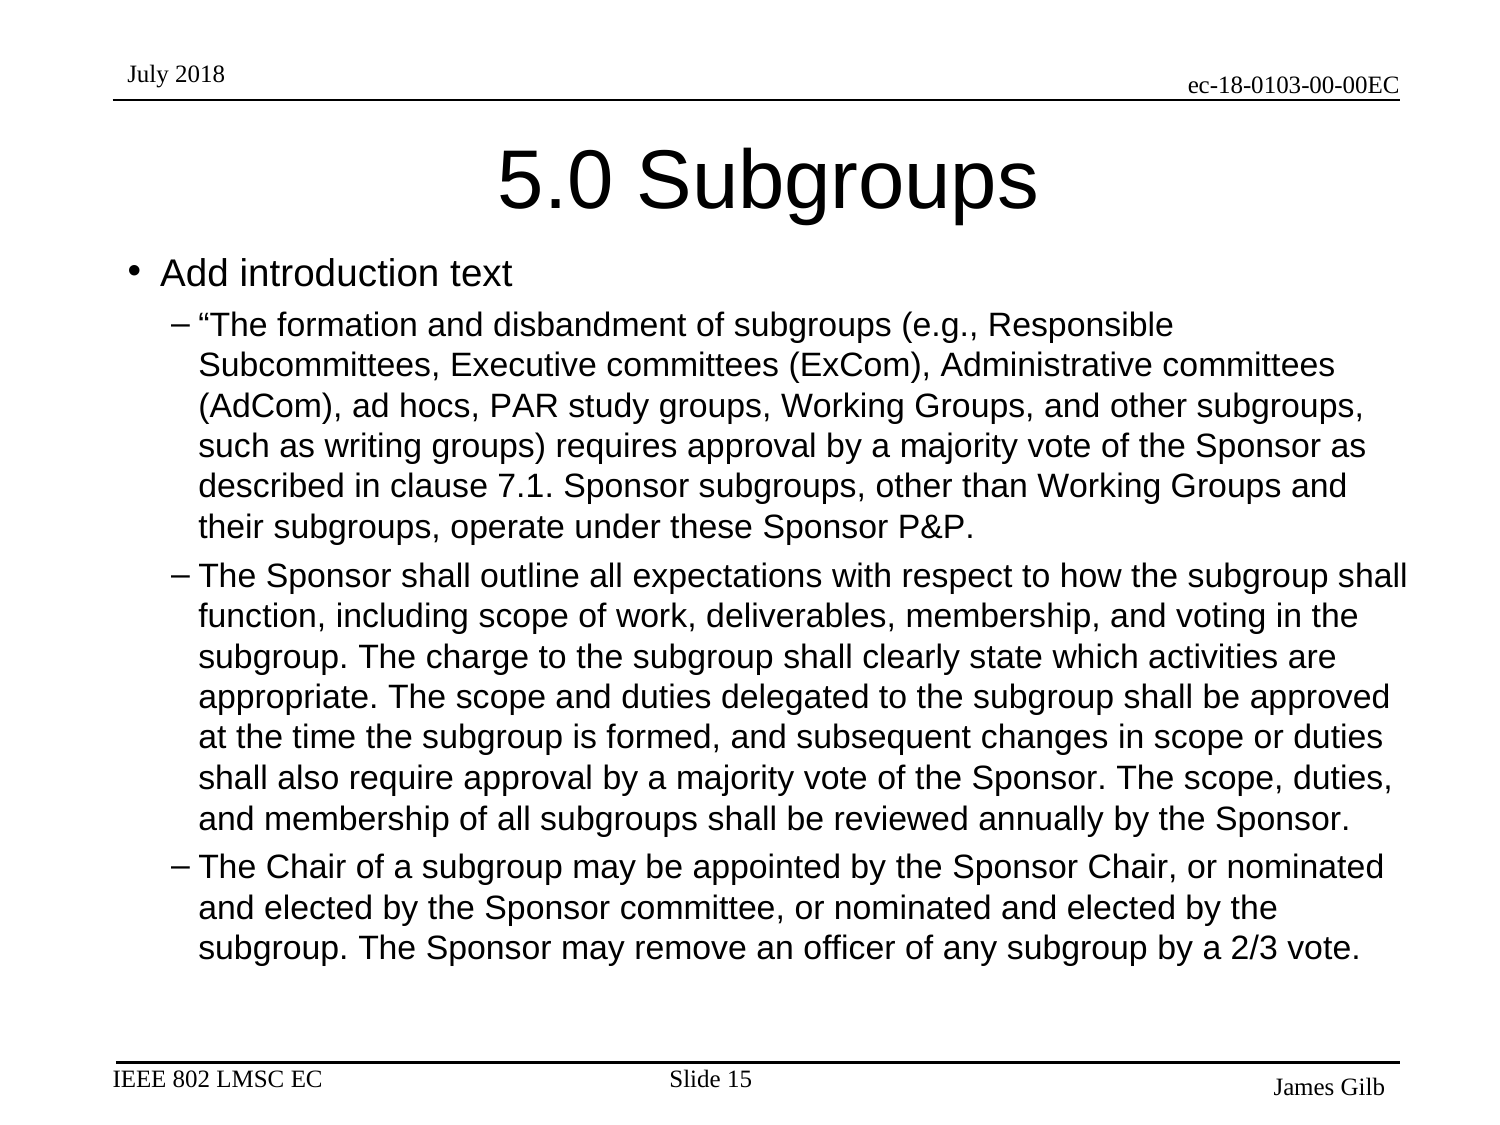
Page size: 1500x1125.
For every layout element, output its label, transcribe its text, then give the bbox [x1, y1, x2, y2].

title 5.0 Subgroups [112, 112, 1426, 238]
list Add introduction text “The formation and disbandment of subgroups (e.g., Responsible Subcommittees, Executive committees (ExCom), Administrative committees (AdCom), ad hocs, PAR study groups, Working Groups, and other subgroups, such as writing groups) requires approval by a majority vote of the Sponsor as described in clause 7.1. Sponsor subgroups, other than Working Groups and their subgroups, operate under these Sponsor P&P. The Sponsor shall outline all expectations with respect to how the subgroup shall function, including scope of work, deliverables, membership, and voting in the subgroup. The charge to the subgroup shall clearly state which activities are appropriate. The scope and duties delegated to the subgroup shall be approved at the time the subgroup is formed, and subsequent changes in scope or duties shall also require approval by a majority vote of the Sponsor. The scope, duties, and membership of all subgroups shall be reviewed annually by the Sponsor. The Chair of a subgroup may be appointed by the Sponsor Chair, or nominated and elected by the Sponsor committee, or nominated and elected by the subgroup. The Sponsor may remove an officer of any subgroup by a 2/3 vote. [112, 239, 1426, 1051]
